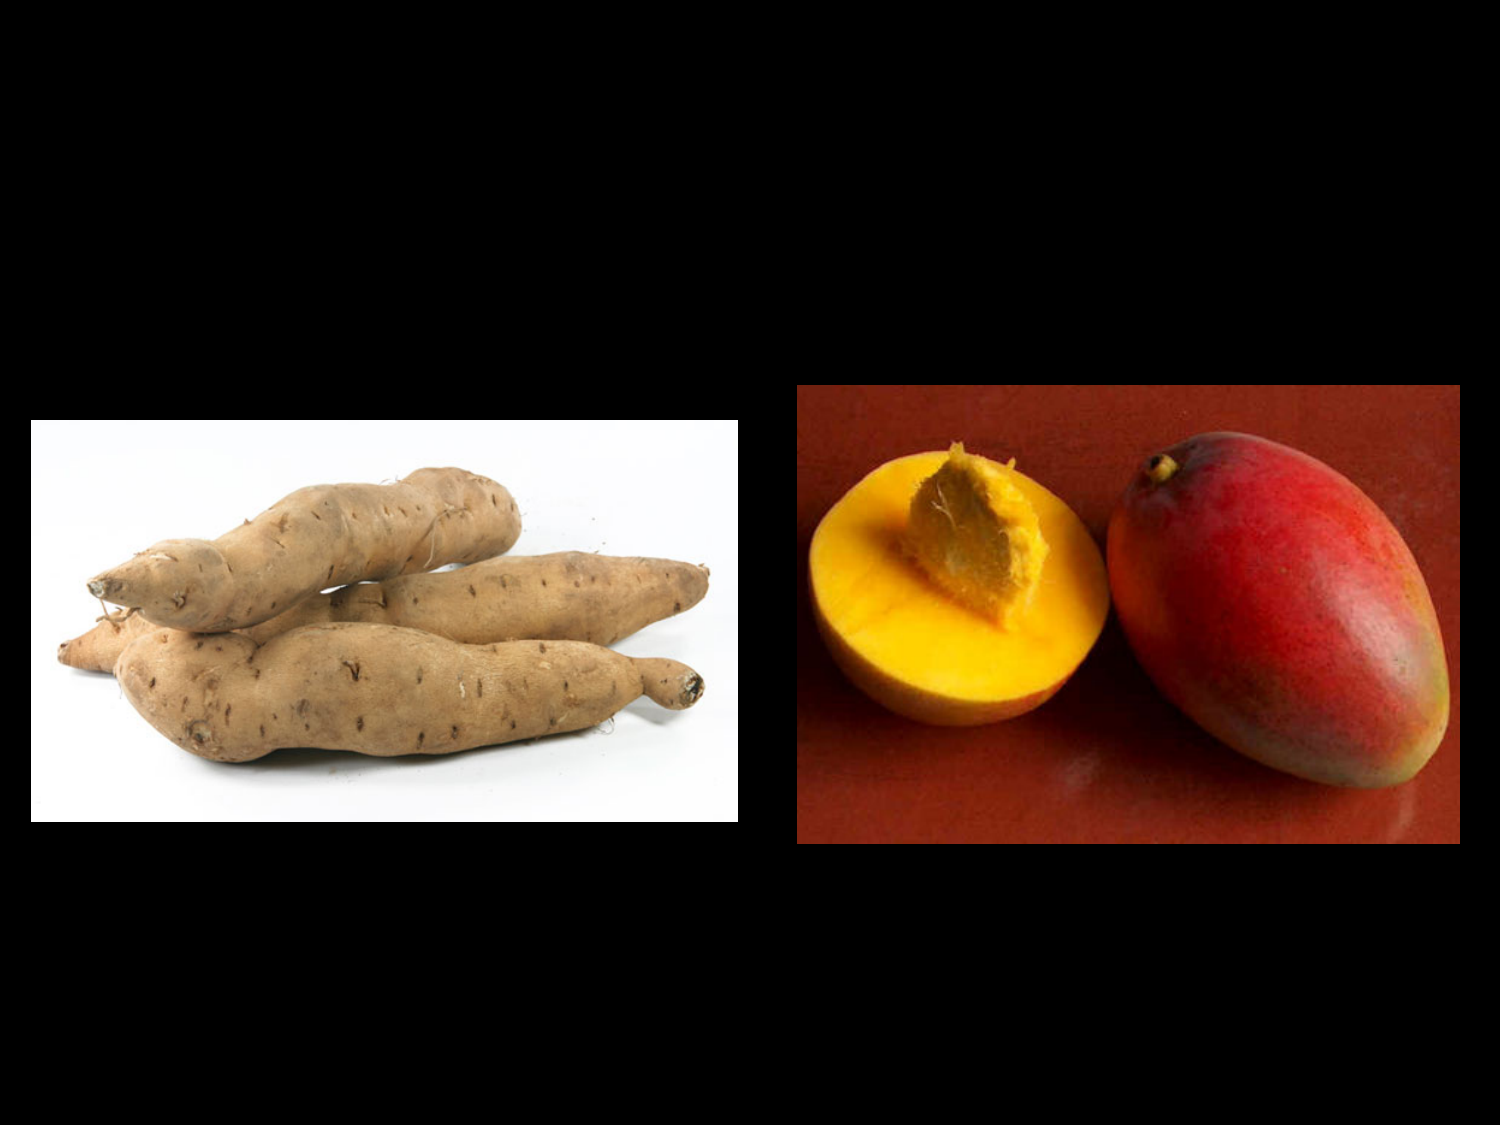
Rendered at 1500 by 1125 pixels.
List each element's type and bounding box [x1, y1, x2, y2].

picture [797, 385, 1460, 844]
picture [31, 420, 738, 822]
